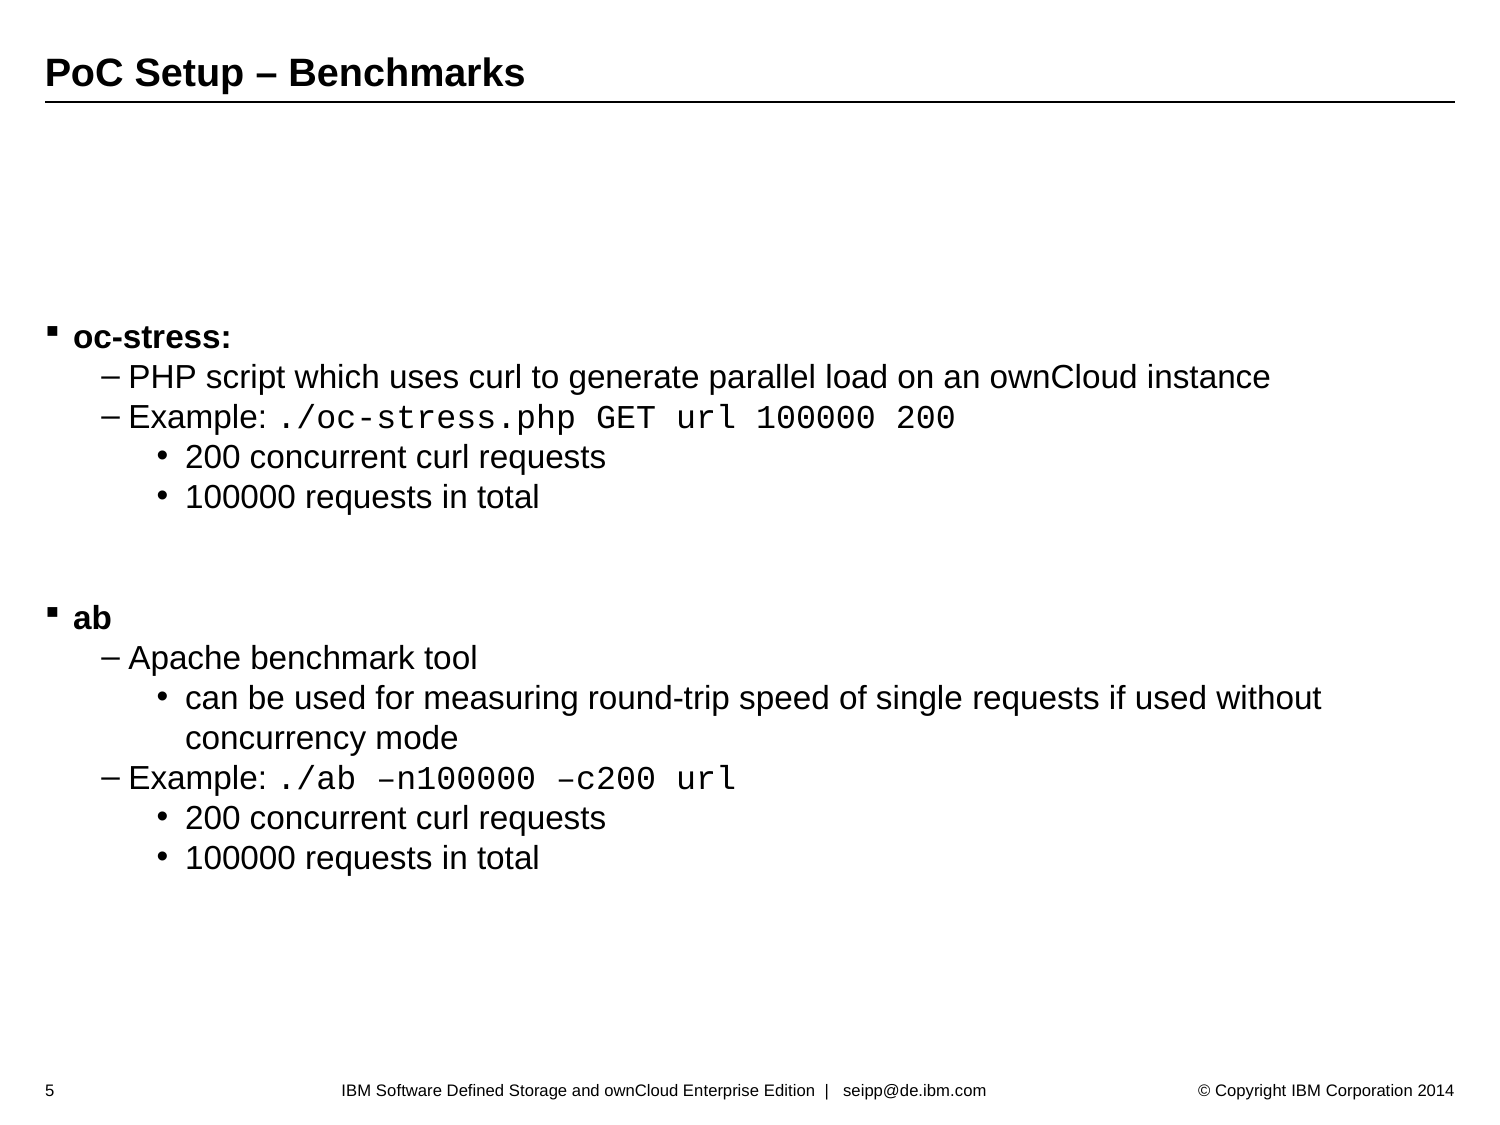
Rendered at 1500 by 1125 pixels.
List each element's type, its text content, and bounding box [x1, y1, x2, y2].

list oc-stress: PHP script which uses curl to generate parallel load on an ownCloud instance Example: ./oc-stress.php GET url 100000 200 200 concurrent curl requests 100000 requests in total ab Apache benchmark tool can be used for measuring round-trip speed of single requests if used without concurrency mode Example: ./ab –n100000 –c200 url 200 concurrent curl requests 100000 requests in total [29, 307, 1455, 1043]
title PoC Setup – Benchmarks [29, 44, 1455, 99]
